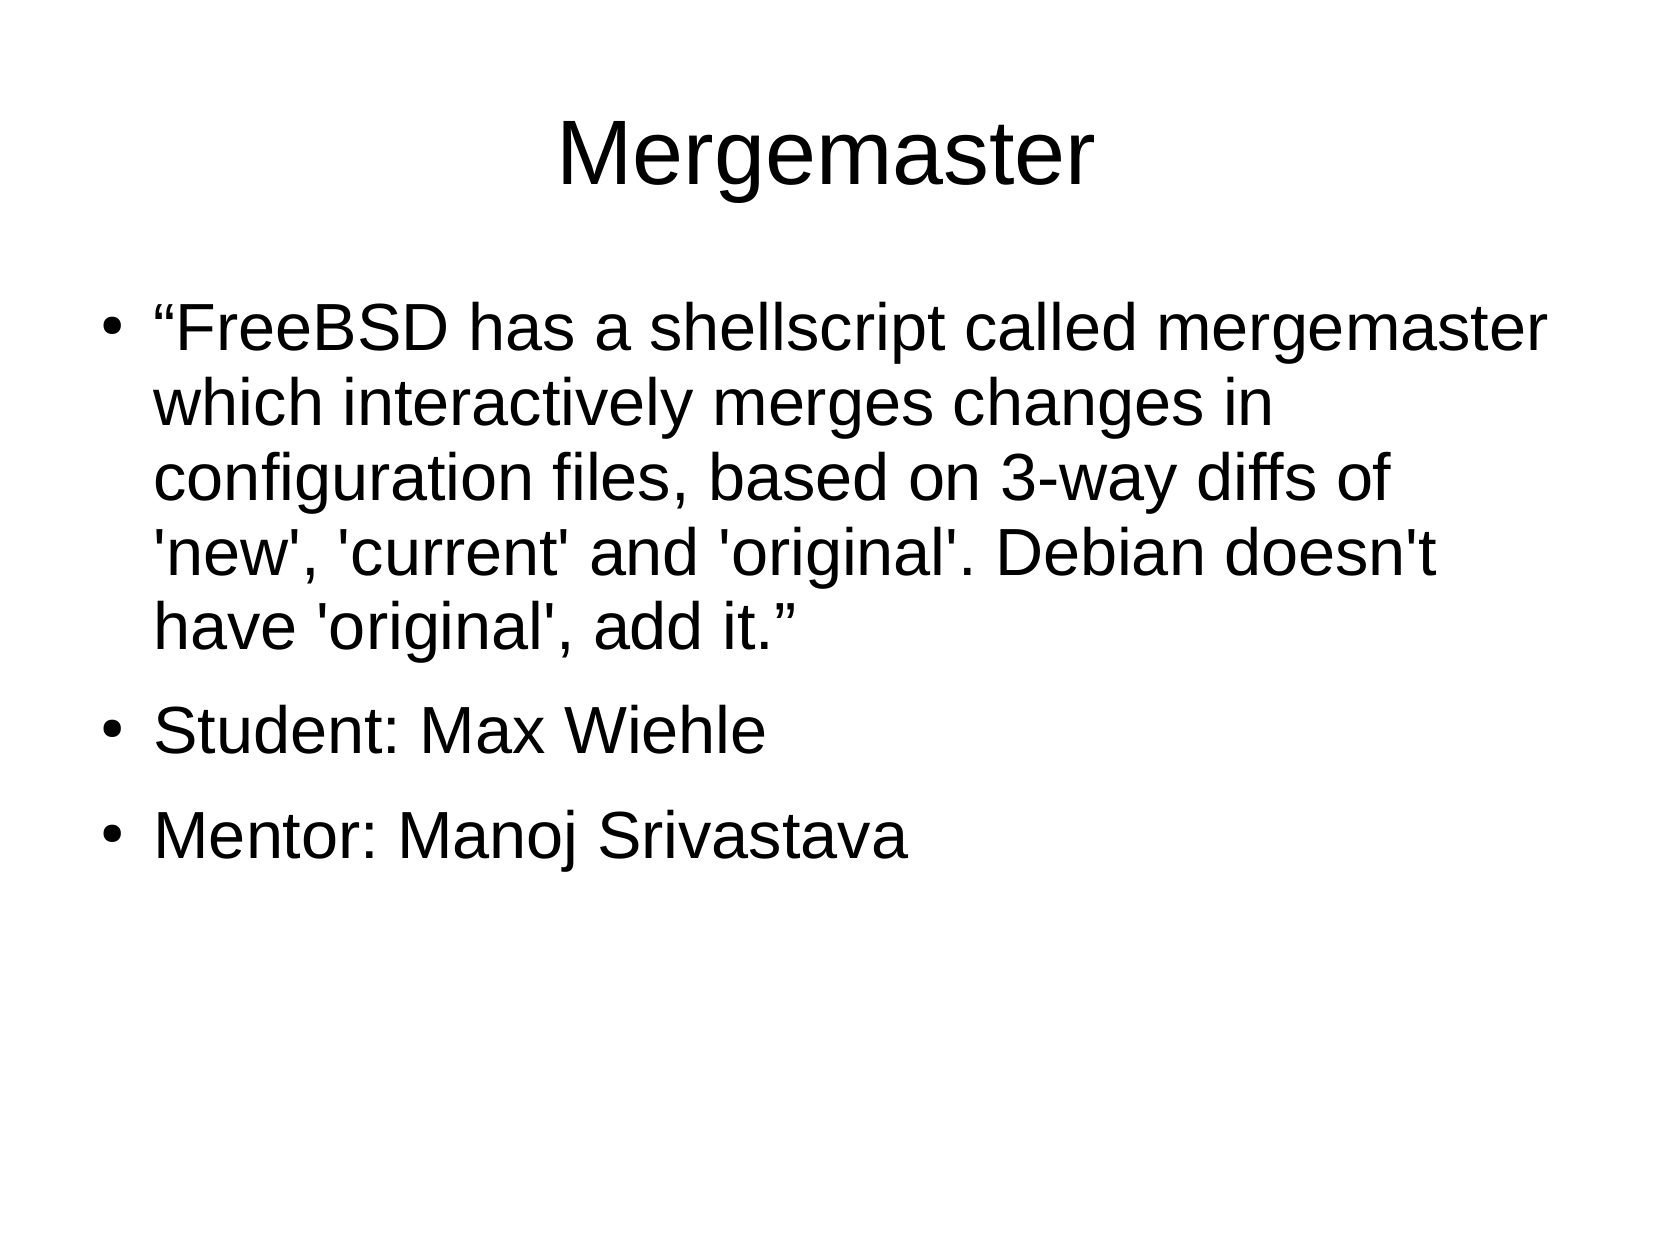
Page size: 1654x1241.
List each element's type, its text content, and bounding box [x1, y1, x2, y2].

list “FreeBSD has a shellscript called mergemaster which interactively merges changes in configuration files, based on 3-way diffs of 'new', 'current' and 'original'. Debian doesn't have 'original', add it.” Student: Max Wiehle Mentor: Manoj Srivastava [82, 290, 1571, 1109]
title Mergemaster [82, 49, 1571, 257]
